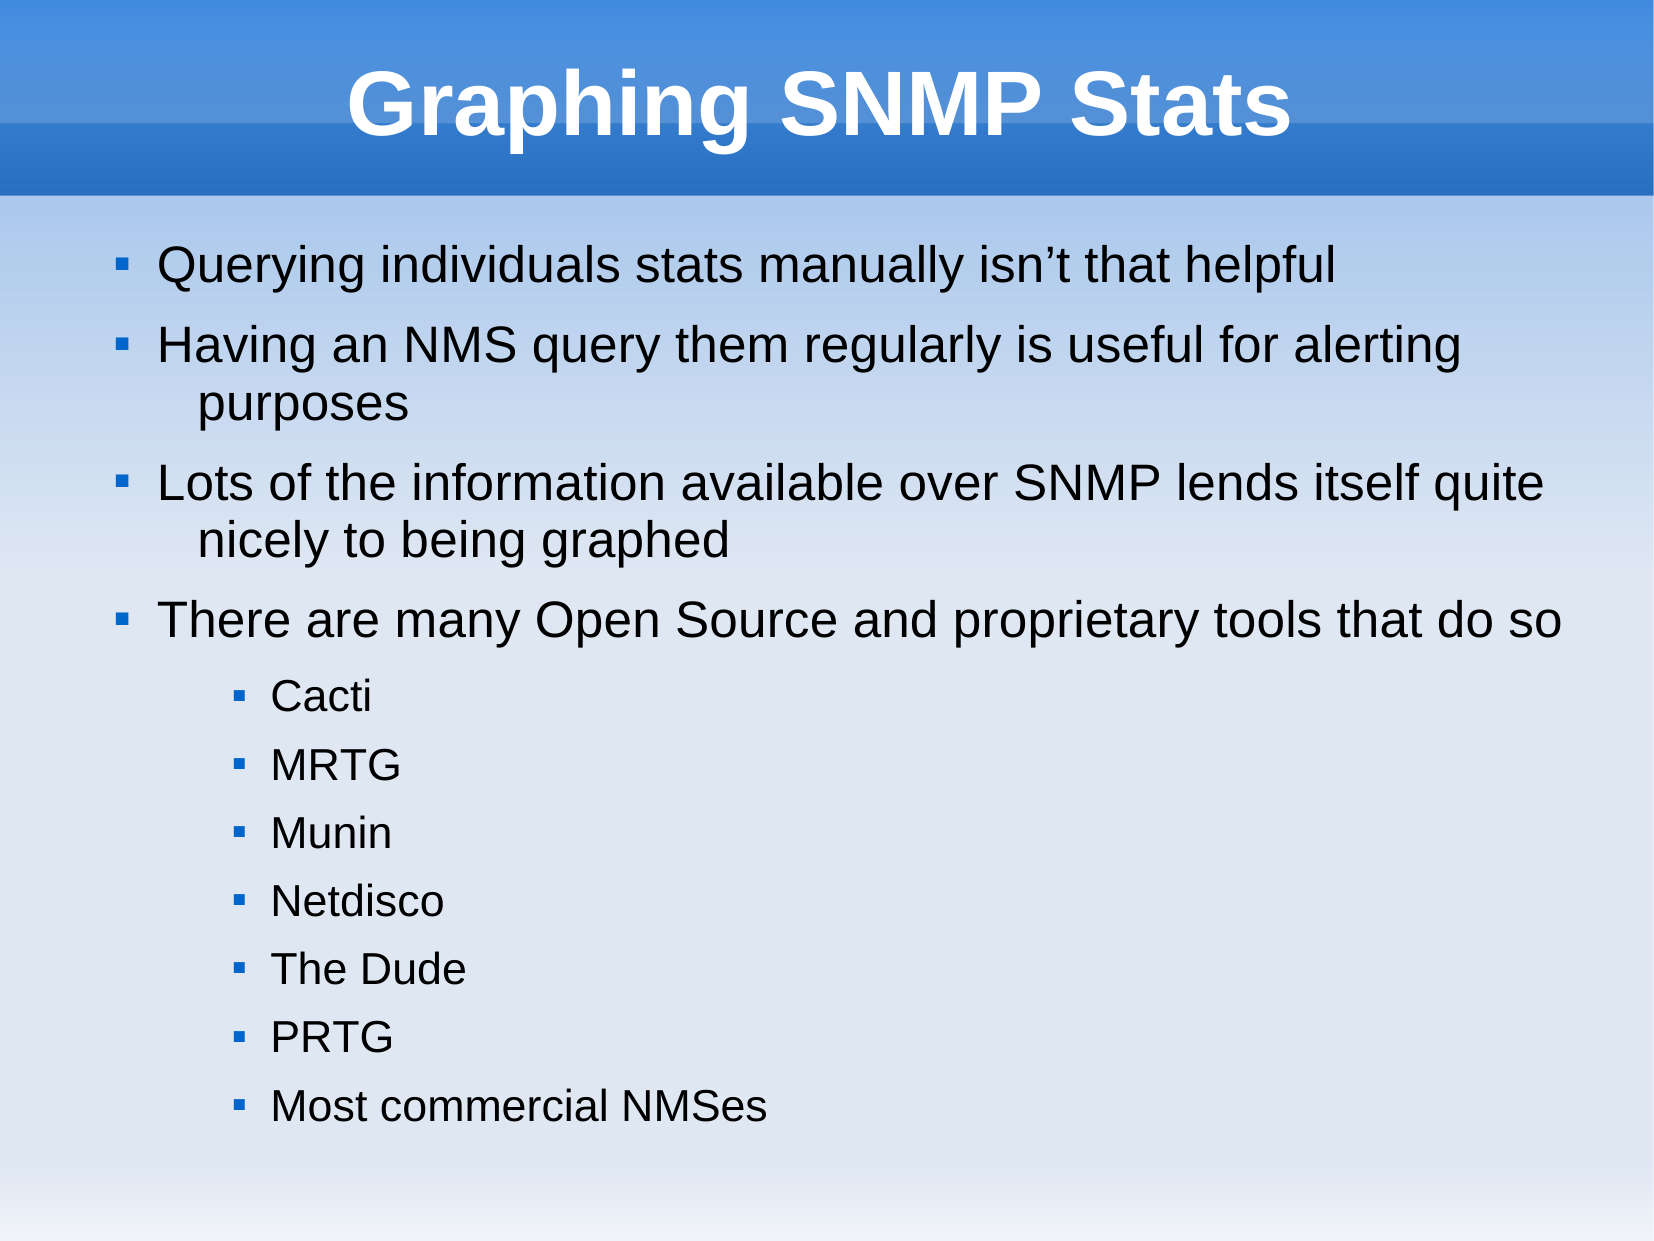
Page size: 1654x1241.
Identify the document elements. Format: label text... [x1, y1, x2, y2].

list Querying individuals stats manually isn’t that helpful Having an NMS query them regularly is useful for alerting purposes Lots of the information available over SNMP lends itself quite nicely to being graphed There are many Open Source and proprietary tools that do so Cacti MRTG Munin Netdisco The Dude PRTG Most commercial NMSes [88, 236, 1577, 1182]
title Graphing SNMP Stats [76, 0, 1565, 208]
picture [0, 0, 1654, 1241]
